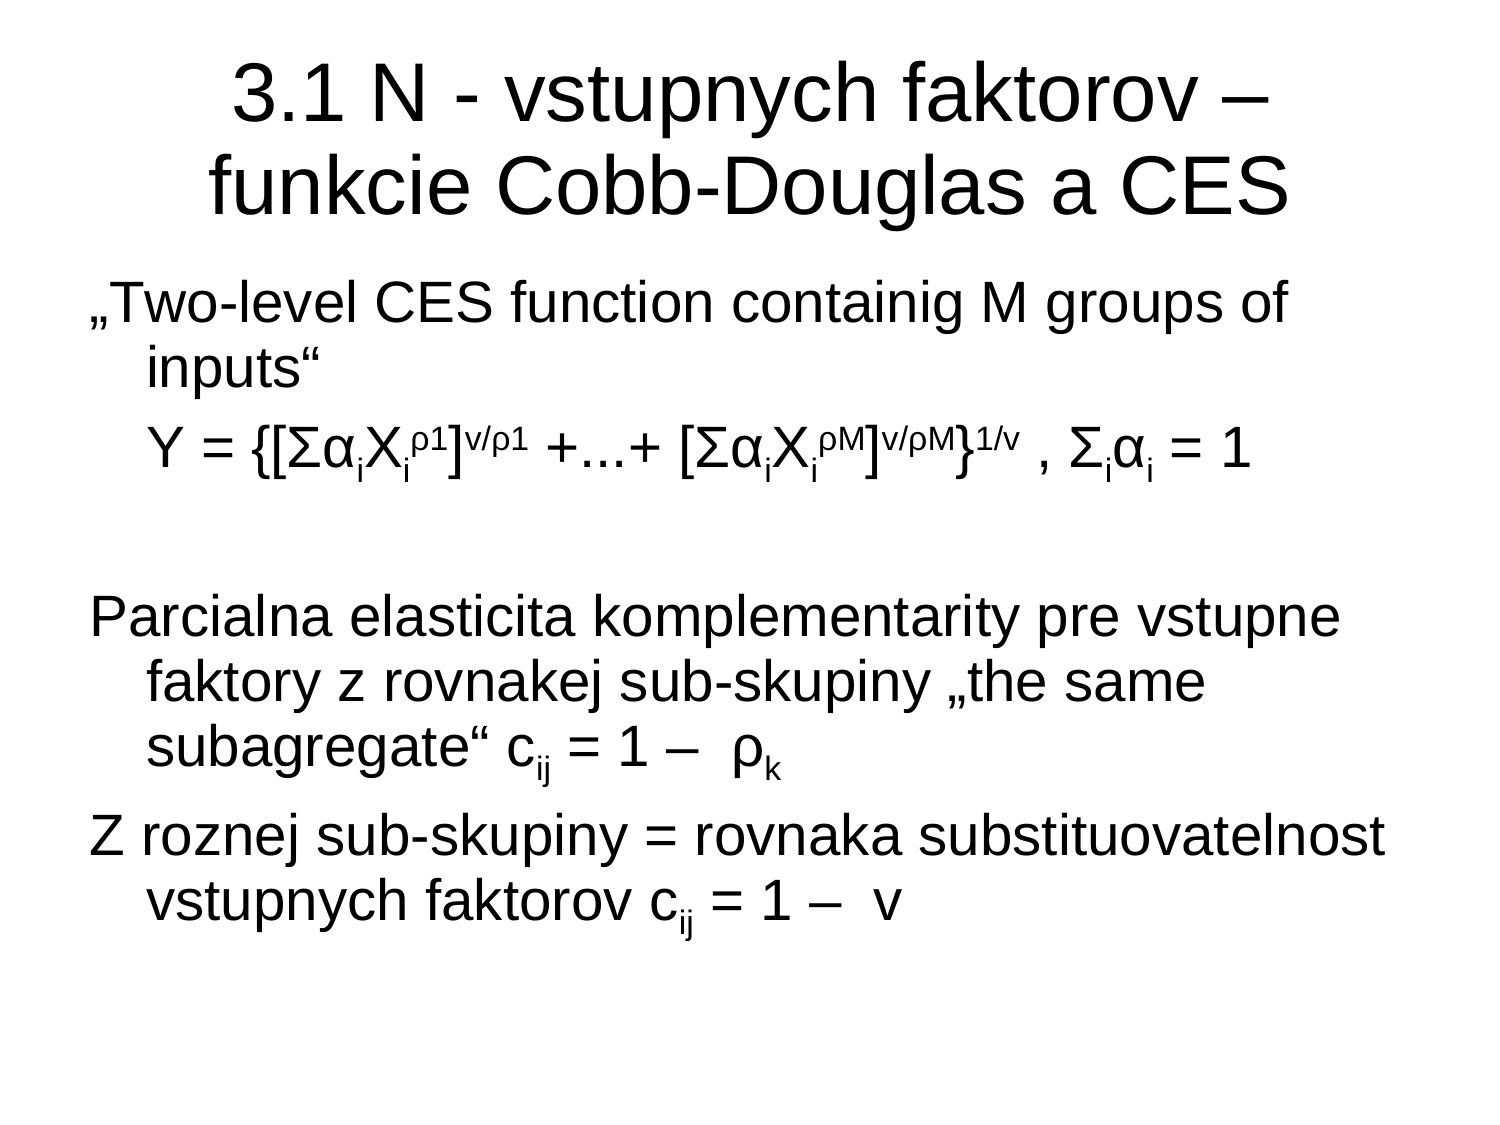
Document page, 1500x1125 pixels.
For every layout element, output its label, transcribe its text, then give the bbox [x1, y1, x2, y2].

list „Two-level CES function containig M groups of inputs“ Y = {[ΣαiXiρ1]v/ρ1 +...+ [ΣαiXiρM]v/ρM}1/v , Σiαi = 1 Parcialna elasticita komplementarity pre vstupne faktory z rovnakej sub-skupiny „the same subagregate“ cij = 1 – ρk Z roznej sub-skupiny = rovnaka substituovatelnost vstupnych faktorov cij = 1 – v [75, 262, 1426, 1080]
title 3.1 N - vstupnych faktorov – funkcie Cobb-Douglas a CES [75, 31, 1426, 247]
